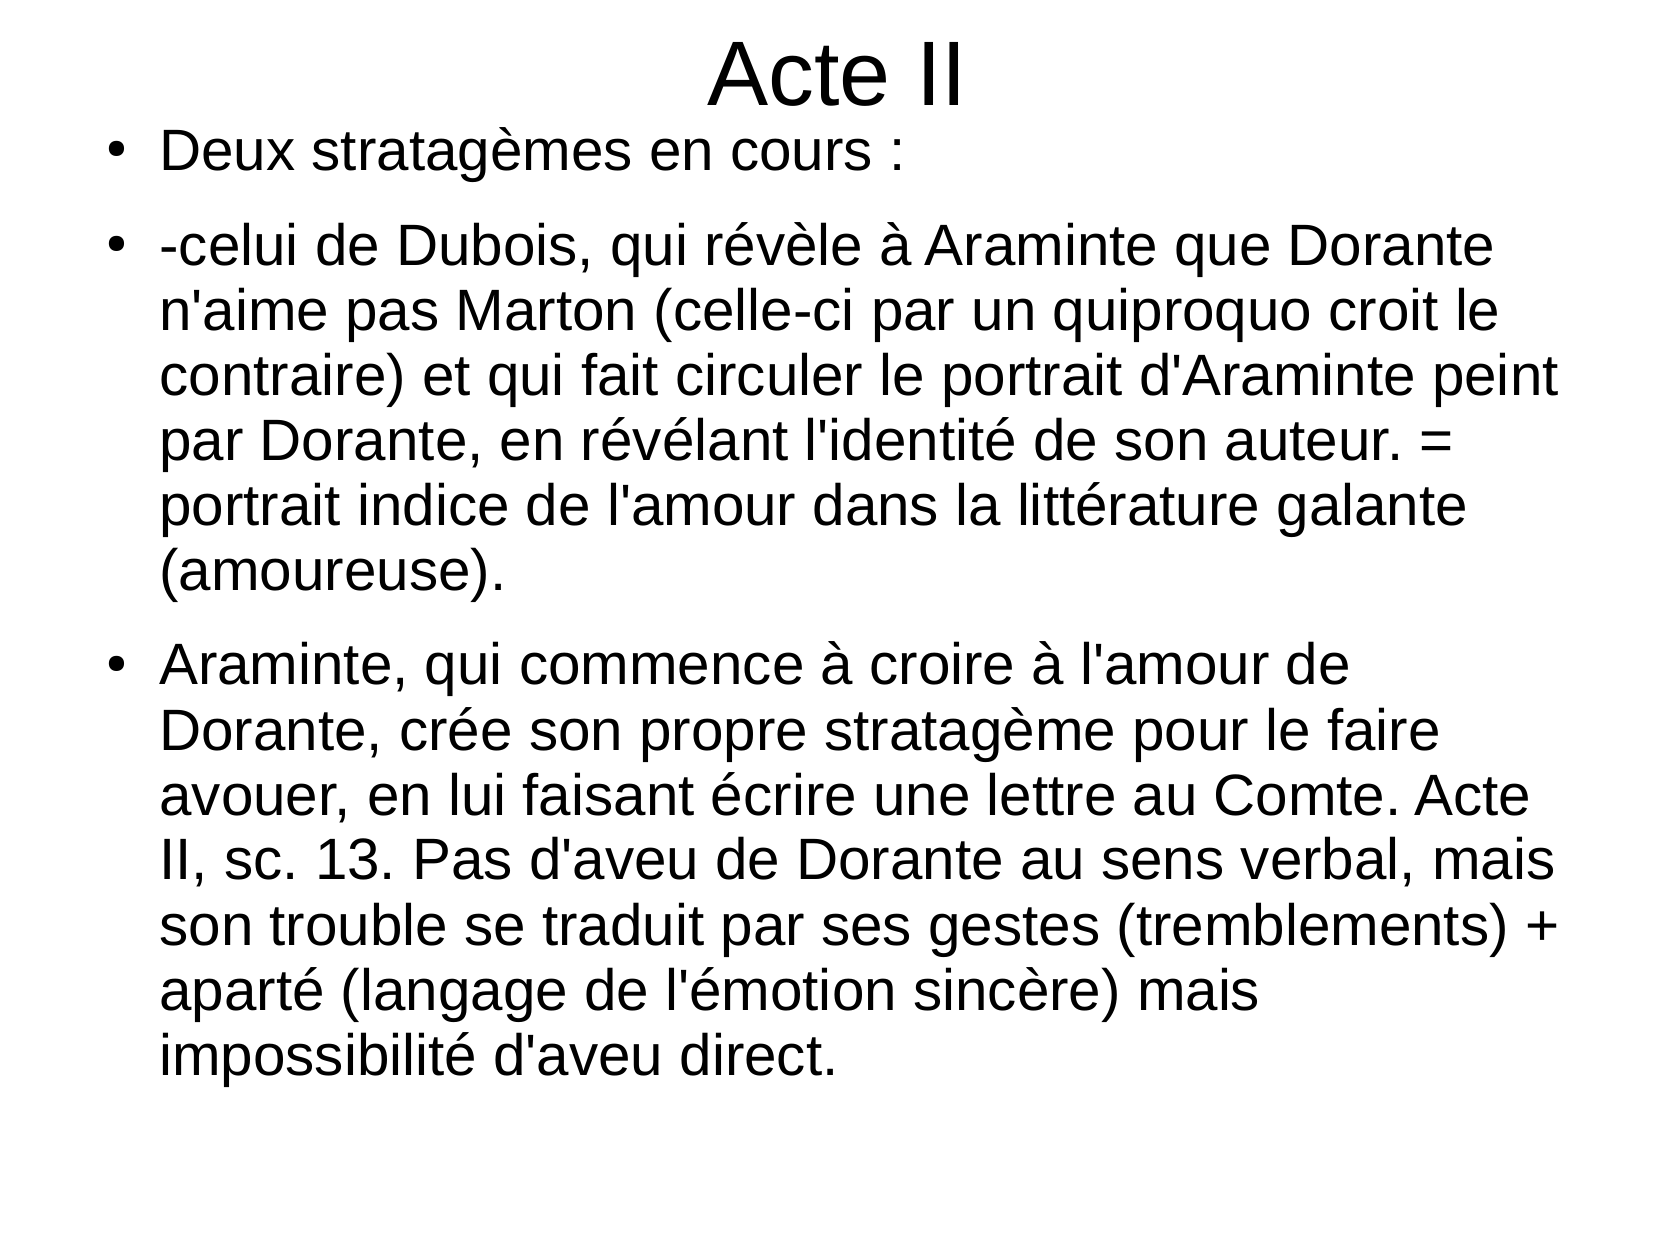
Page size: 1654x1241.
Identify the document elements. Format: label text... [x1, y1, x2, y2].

list Deux stratagèmes en cours : -celui de Dubois, qui révèle à Araminte que Dorante n'aime pas Marton (celle-ci par un quiproquo croit le contraire) et qui fait circuler le portrait d'Araminte peint par Dorante, en révélant l'identité de son auteur. = portrait indice de l'amour dans la littérature galante (amoureuse). Araminte, qui commence à croire à l'amour de Dorante, crée son propre stratagème pour le faire avouer, en lui faisant écrire une lettre au Comte. Acte II, sc. 13. Pas d'aveu de Dorante au sens verbal, mais son trouble se traduit par ses gestes (tremblements) + aparté (langage de l'émotion sincère) mais impossibilité d'aveu direct. [88, 118, 1577, 1088]
title Acte II [106, 0, 1595, 178]
